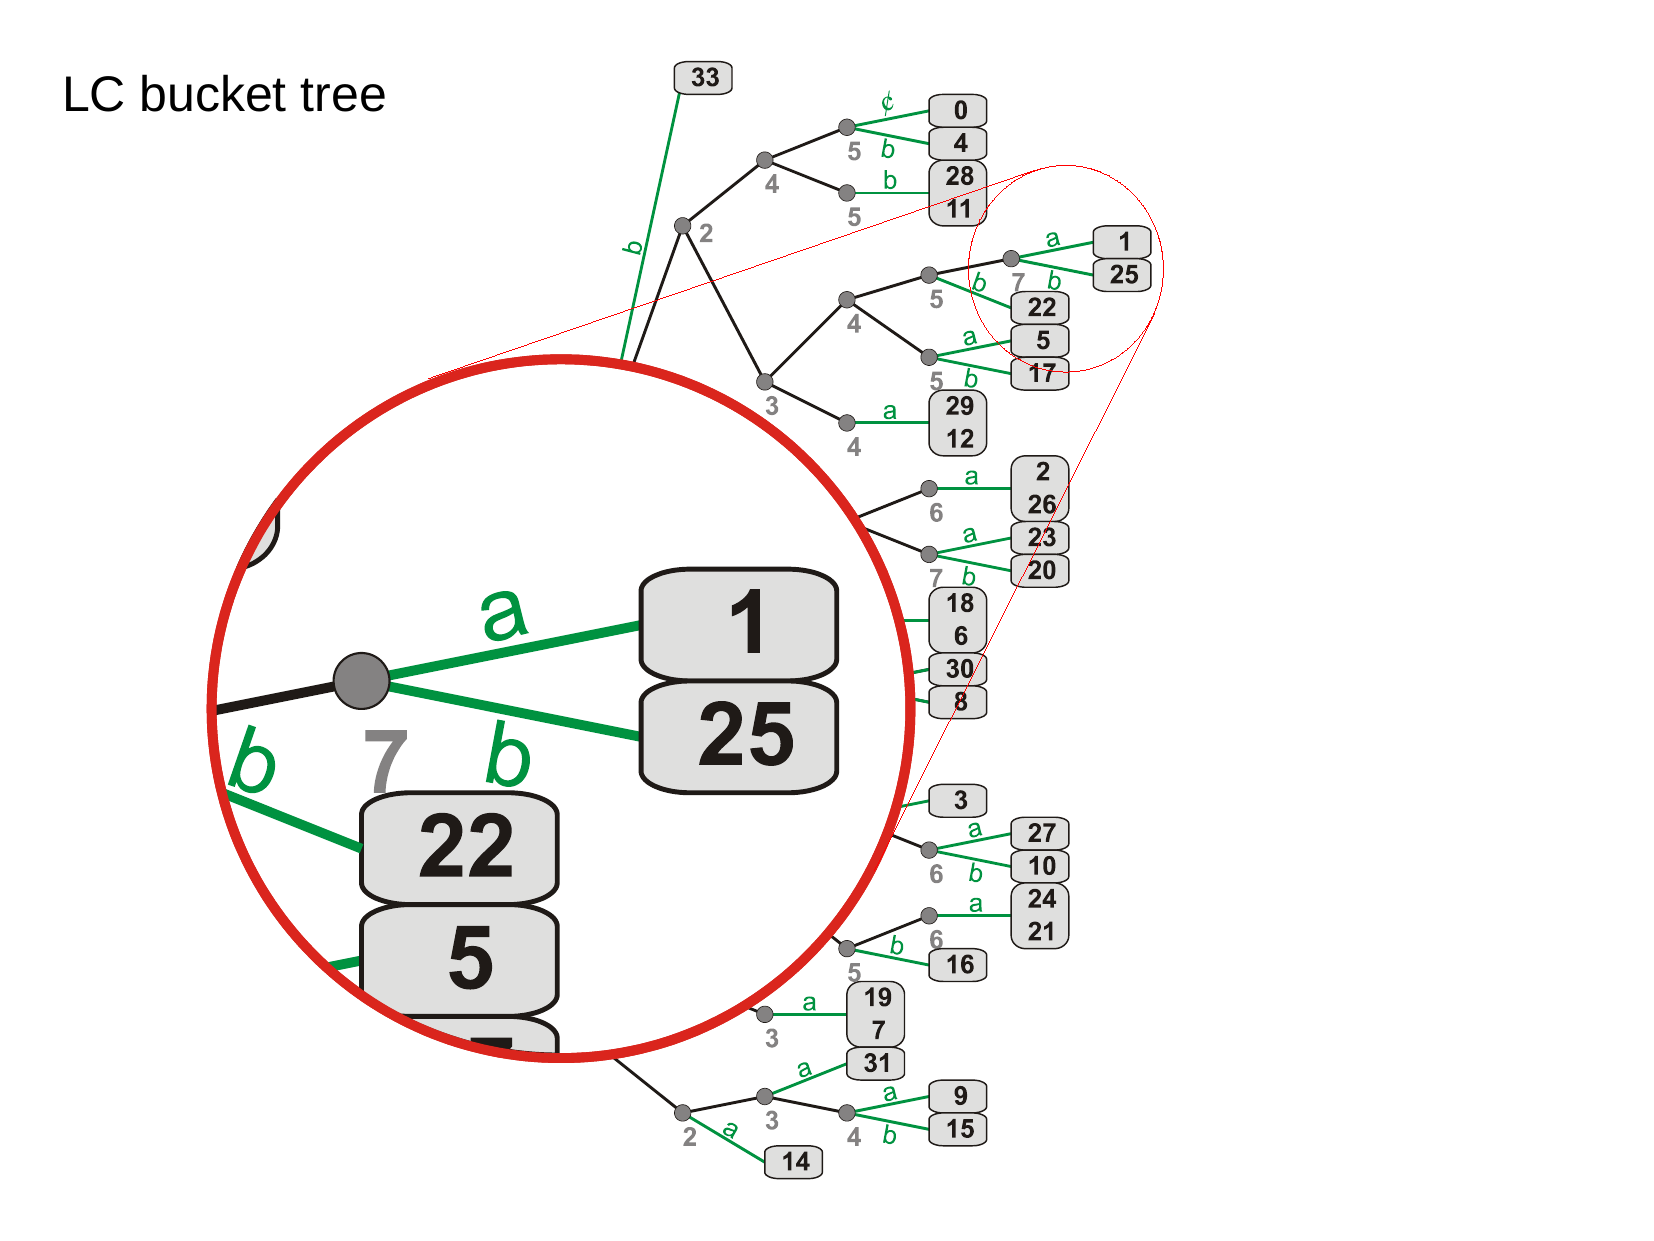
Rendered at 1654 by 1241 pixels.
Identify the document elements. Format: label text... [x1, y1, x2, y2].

picture [206, 60, 1152, 1180]
text_box LC bucket tree [59, 59, 473, 130]
